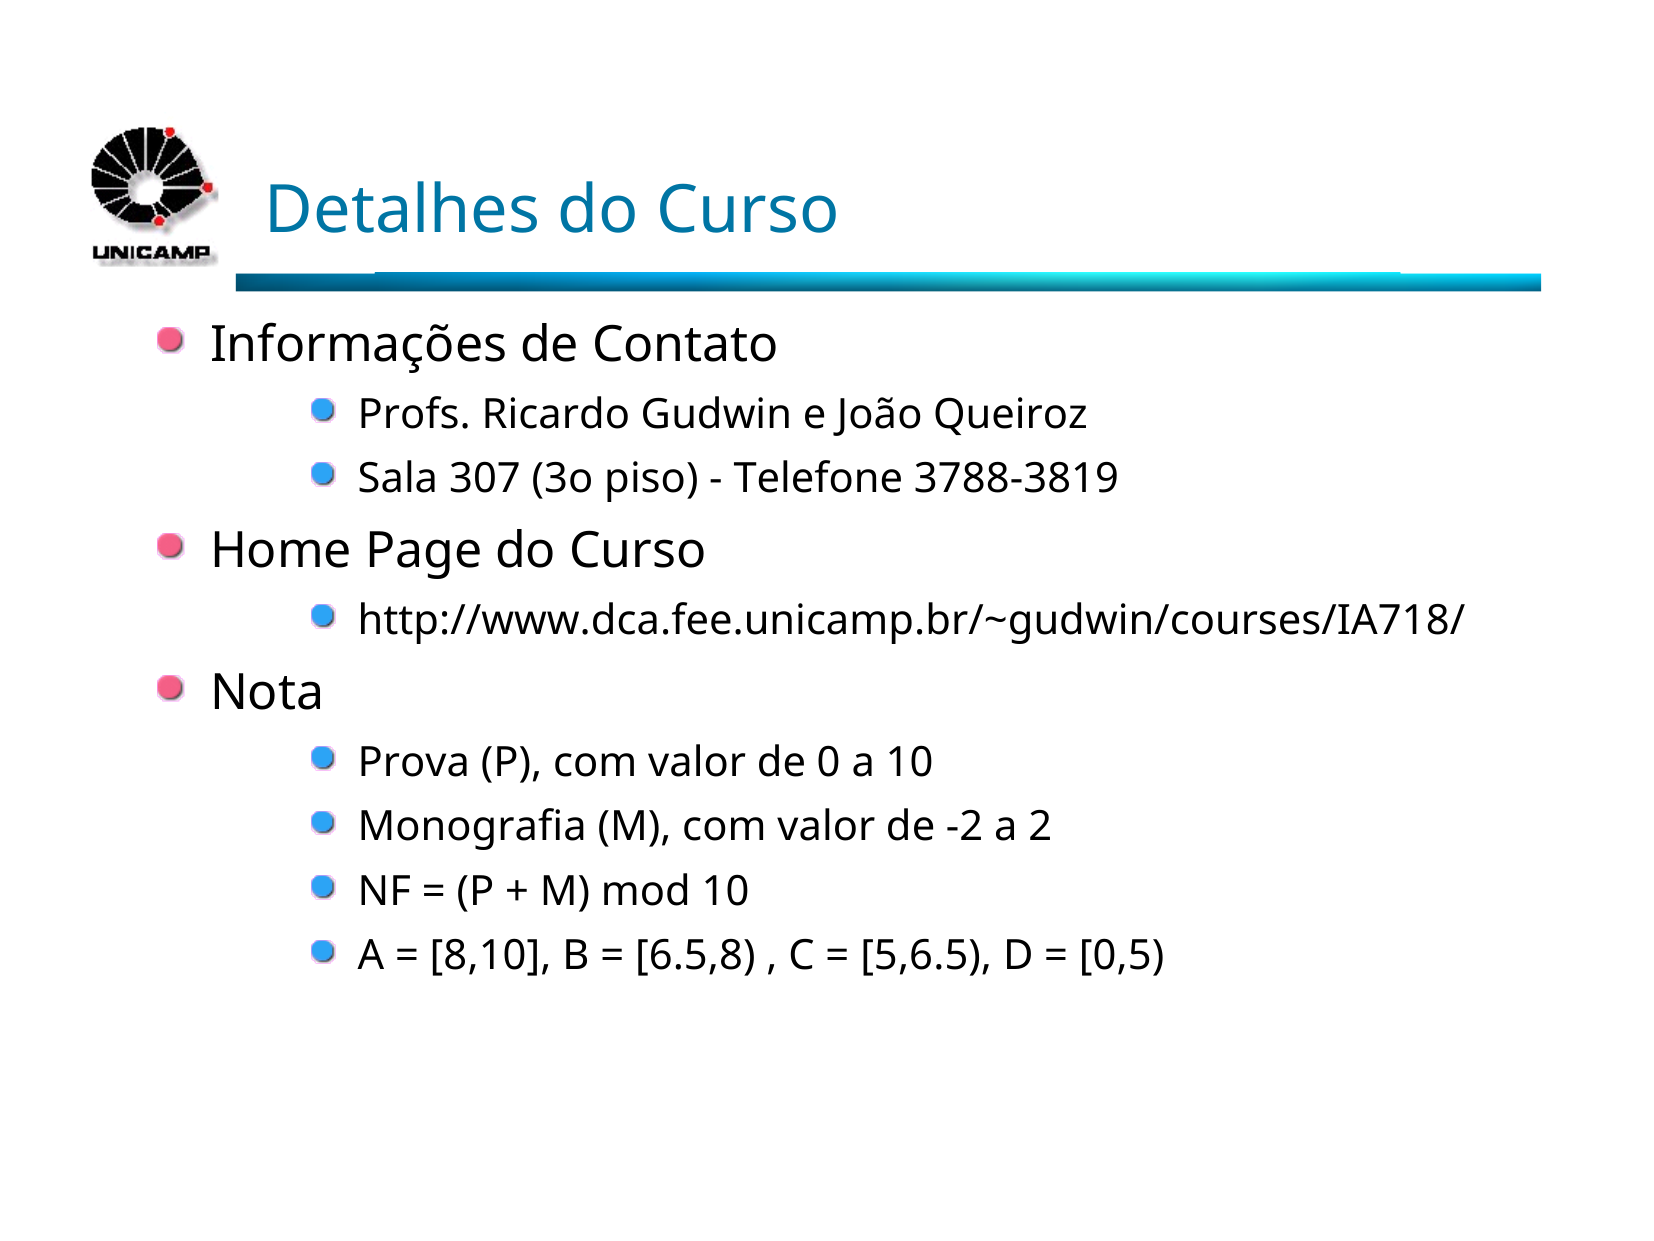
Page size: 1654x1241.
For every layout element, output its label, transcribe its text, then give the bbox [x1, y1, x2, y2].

title Detalhes do Curso [264, 35, 1534, 250]
list Informações de Contato Profs. Ricardo Gudwin e João Queiroz Sala 307 (3o piso) - Telefone 3788-3819 Home Page do Curso http://www.dca.fee.unicamp.br/~gudwin/courses/IA718/ Nota Prova (P), com valor de 0 a 10 Monografia (M), com valor de -2 a 2 NF = (P + M) mod 10 A = [8,10], B = [6.5,8) , C = [5,6.5), D = [0,5) [121, 309, 1534, 1182]
picture [125, 272, 1654, 295]
